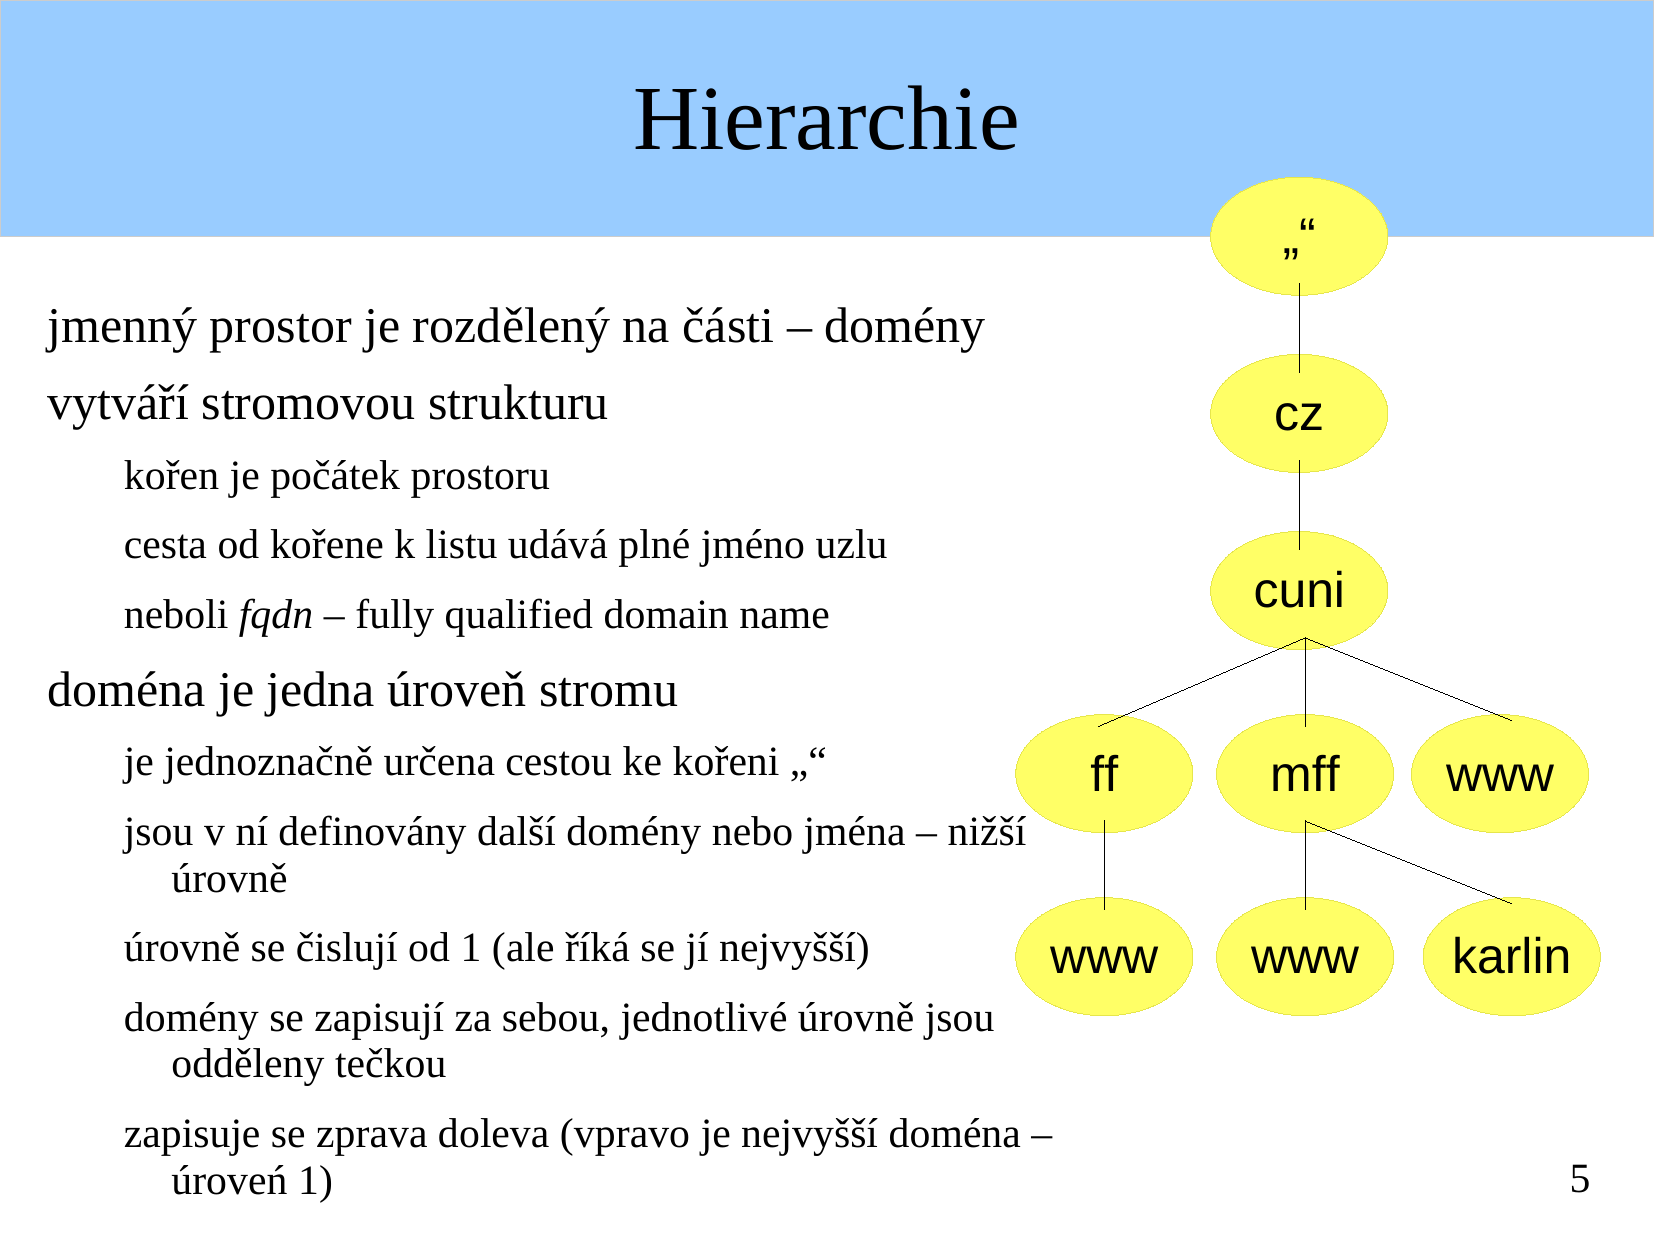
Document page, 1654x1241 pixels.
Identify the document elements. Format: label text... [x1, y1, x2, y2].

title Hierarchie [0, 0, 1654, 237]
text_box www [1411, 714, 1589, 833]
text_box „“ [1210, 177, 1388, 296]
list jmenný prostor je rozdělený na části – domény vytváří stromovou strukturu kořen je počátek prostoru cesta od kořene k listu udává plné jméno uzlu neboli fqdn – fully qualified domain name doména je jedna úroveň stromu je jednoznačně určena cestou ke kořeni „“ jsou v ní definovány další domény nebo jména – nižší úrovně úrovně se čislují od 1 (ale říká se jí nejvyšší) domény se zapisují za sebou, jednotlivé úrovně jsou odděleny tečkou zapisuje se zprava doleva (vpravo je nejvyšší doména – úroveń 1) [29, 297, 1063, 1204]
text_box karlin [1423, 897, 1601, 1016]
text_box www [1216, 897, 1394, 1016]
text_box ff [1015, 714, 1193, 833]
text_box cuni [1210, 531, 1388, 650]
text_box www [1015, 897, 1193, 1016]
text_box mff [1216, 714, 1394, 833]
text_box cz [1210, 354, 1388, 473]
